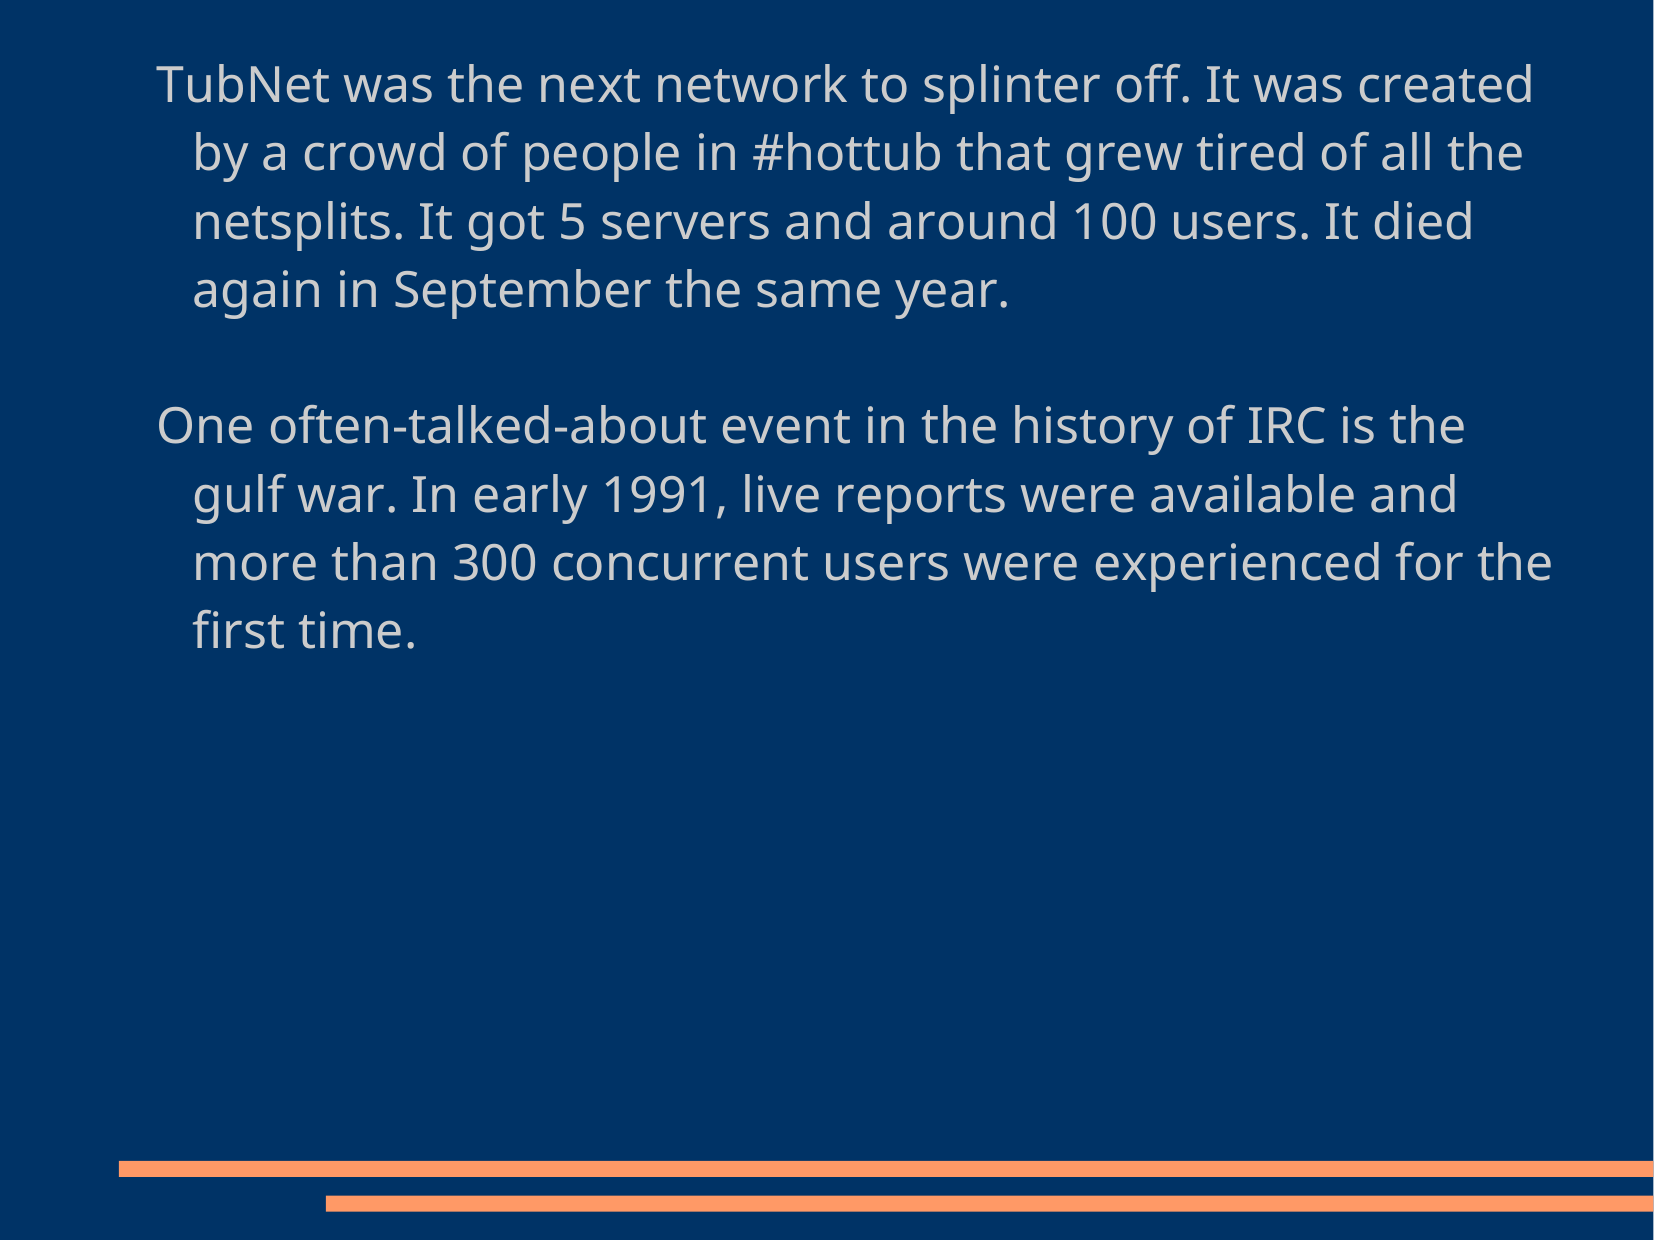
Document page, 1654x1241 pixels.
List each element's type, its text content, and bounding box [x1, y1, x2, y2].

subtitle TubNet was the next network to splinter off. It was created by a crowd of people in #hottub that grew tired of all the netsplits. It got 5 servers and around 100 users. It died again in September the same year. One often-talked-about event in the history of IRC is the gulf war. In early 1991, live reports were available and more than 300 concurrent users were experienced for the first time. [121, 37, 1561, 676]
